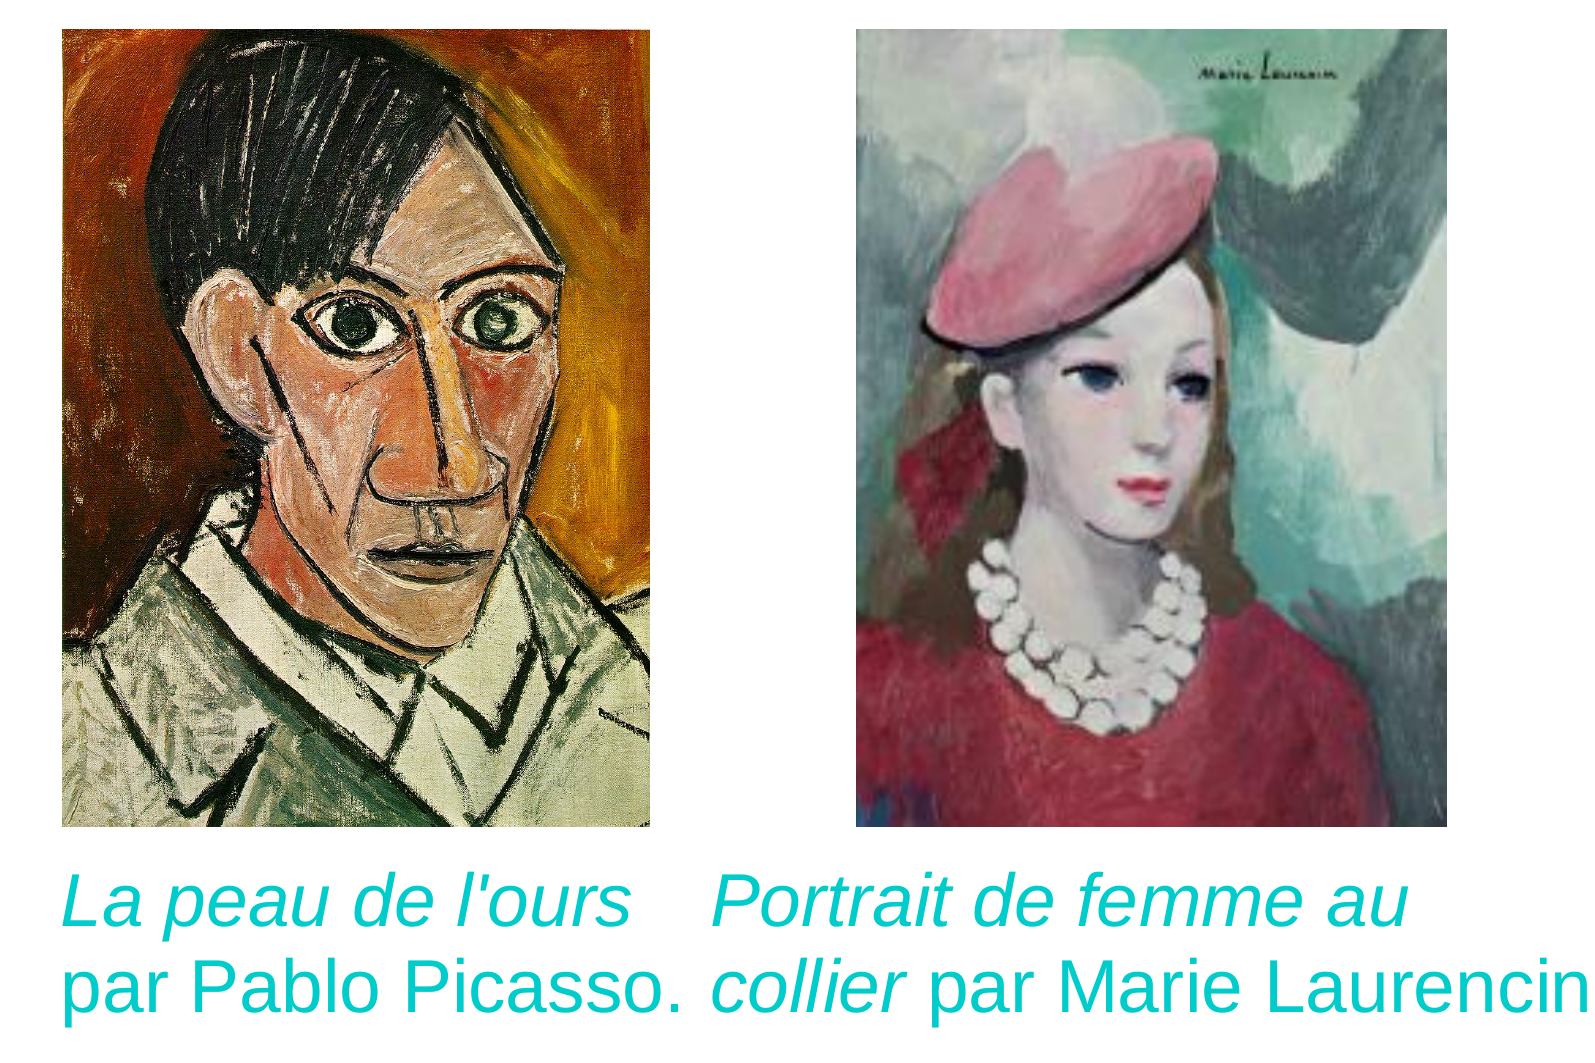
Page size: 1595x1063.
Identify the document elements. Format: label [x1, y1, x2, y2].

picture [62, 29, 650, 827]
picture [856, 29, 1447, 827]
chart [59, 856, 1595, 1034]
list [147, 29, 1515, 856]
